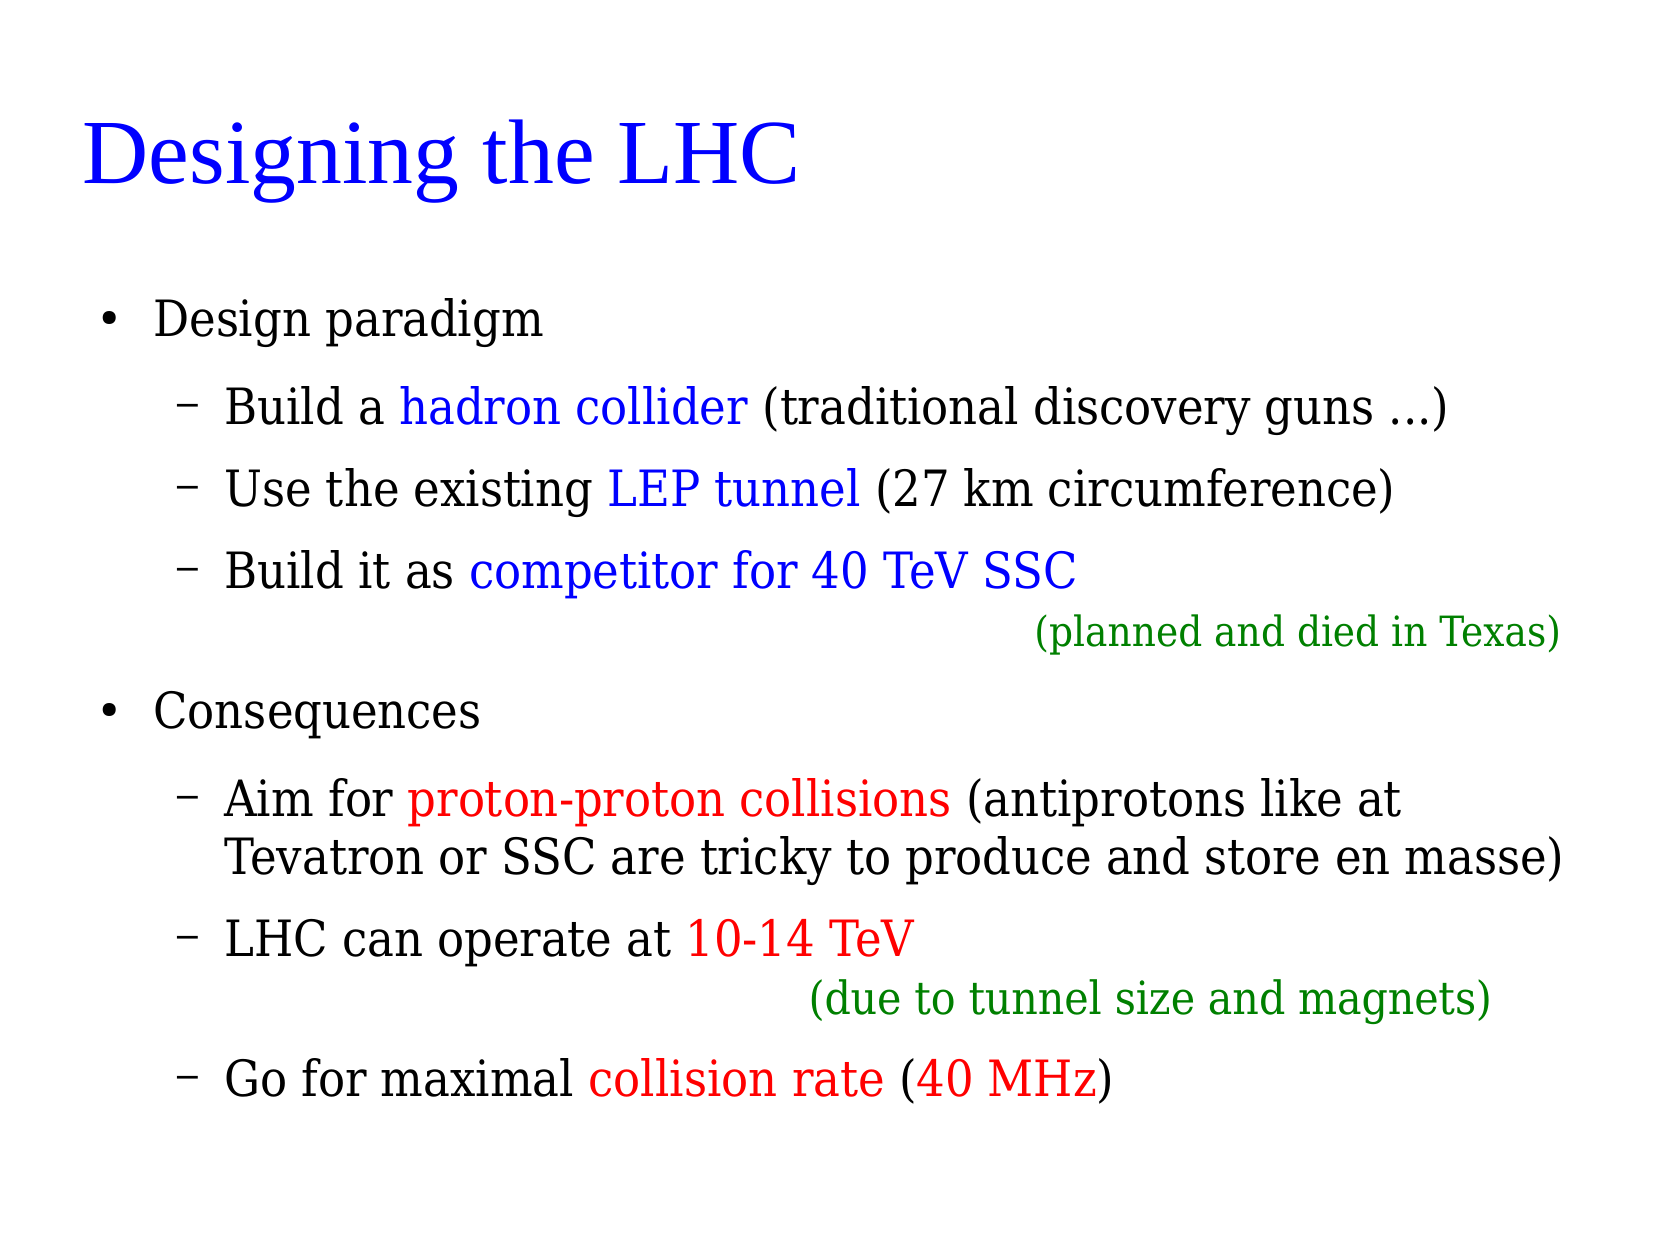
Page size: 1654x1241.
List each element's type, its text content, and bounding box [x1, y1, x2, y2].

list Design paradigm Build a hadron collider (traditional discovery guns ...) Use the existing LEP tunnel (27 km circumference) Build it as competitor for 40 TeV SSC (planned and died in Texas) Consequences Aim for proton-proton collisions (antiprotons like at Tevatron or SSC are tricky to produce and store en masse) LHC can operate at 10-14 TeV (due to tunnel size and magnets) Go for maximal collision rate (40 MHz) [82, 290, 1571, 1109]
title Designing the LHC [82, 49, 1571, 257]
